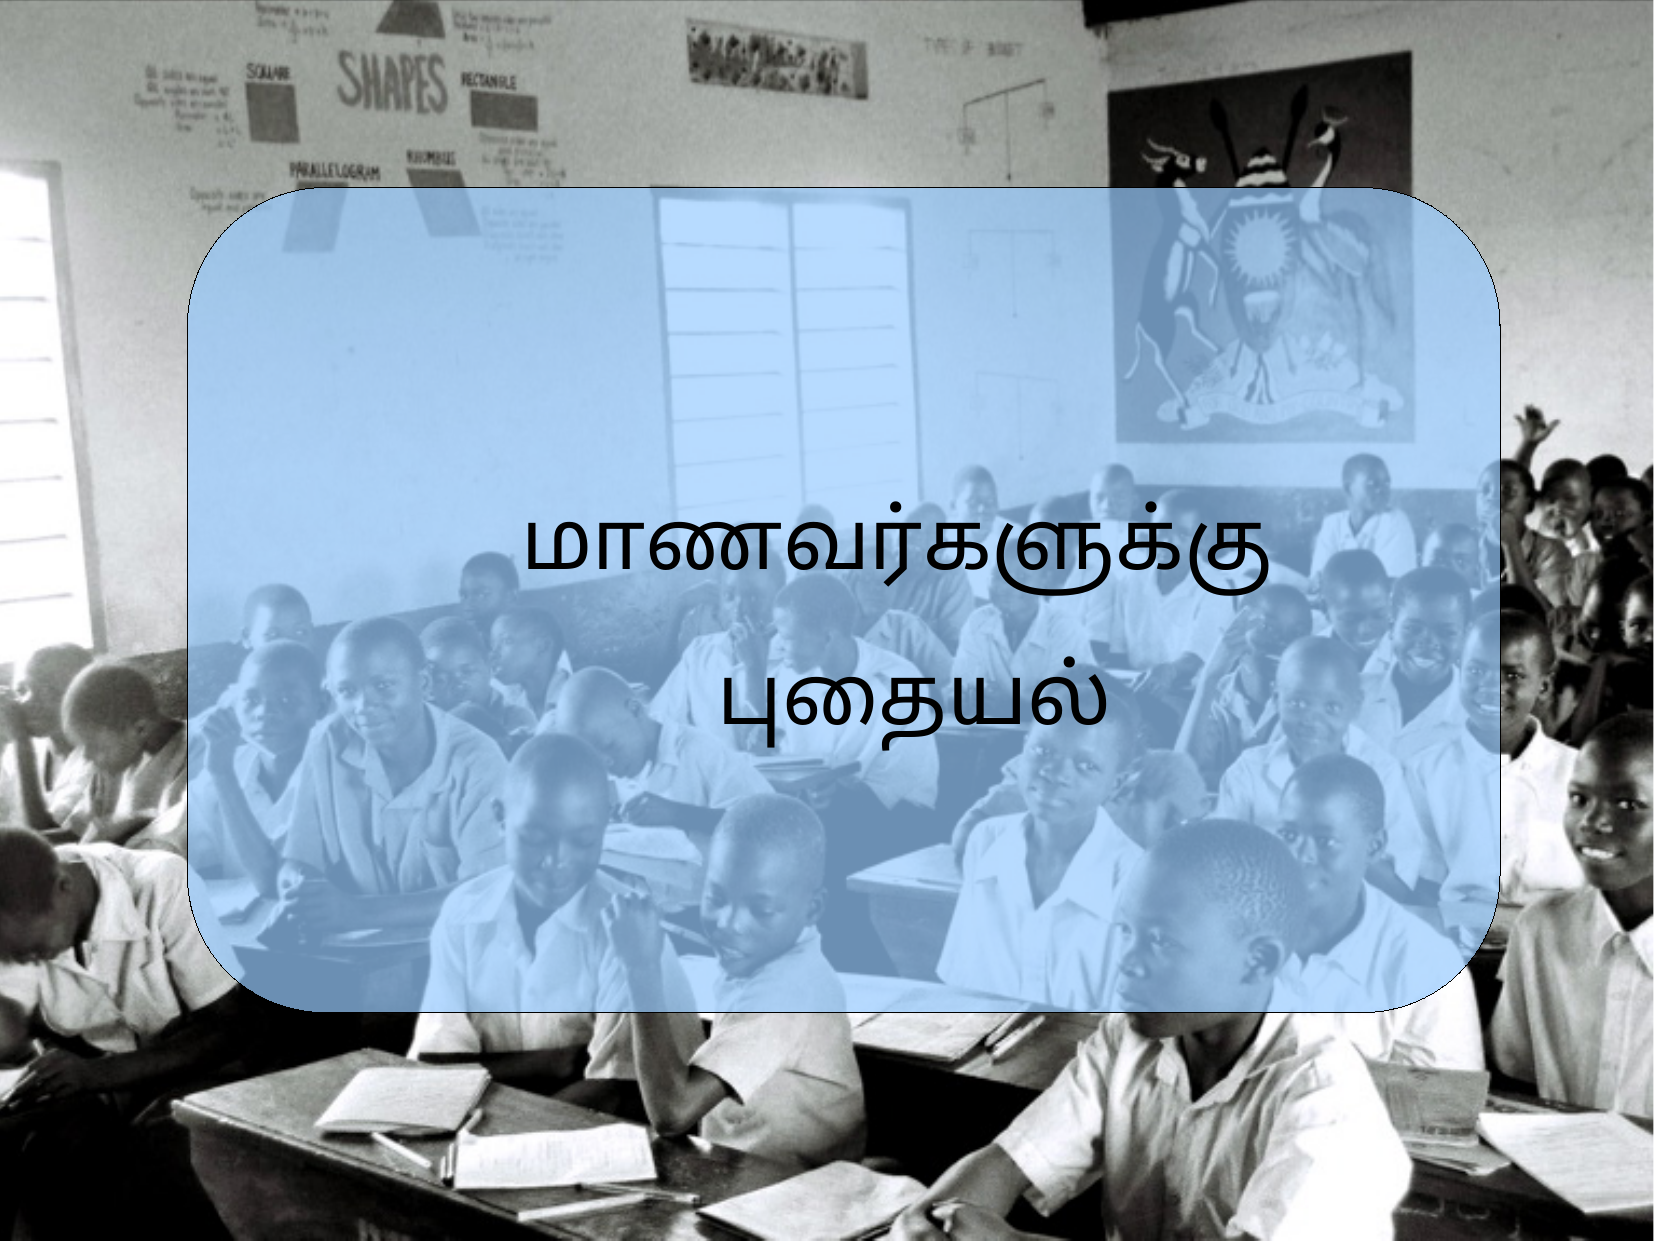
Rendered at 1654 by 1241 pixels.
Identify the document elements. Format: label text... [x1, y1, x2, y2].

text_box மாணவர்களுக்கு புதையல் [187, 187, 1501, 1013]
picture [0, 0, 1654, 1241]
